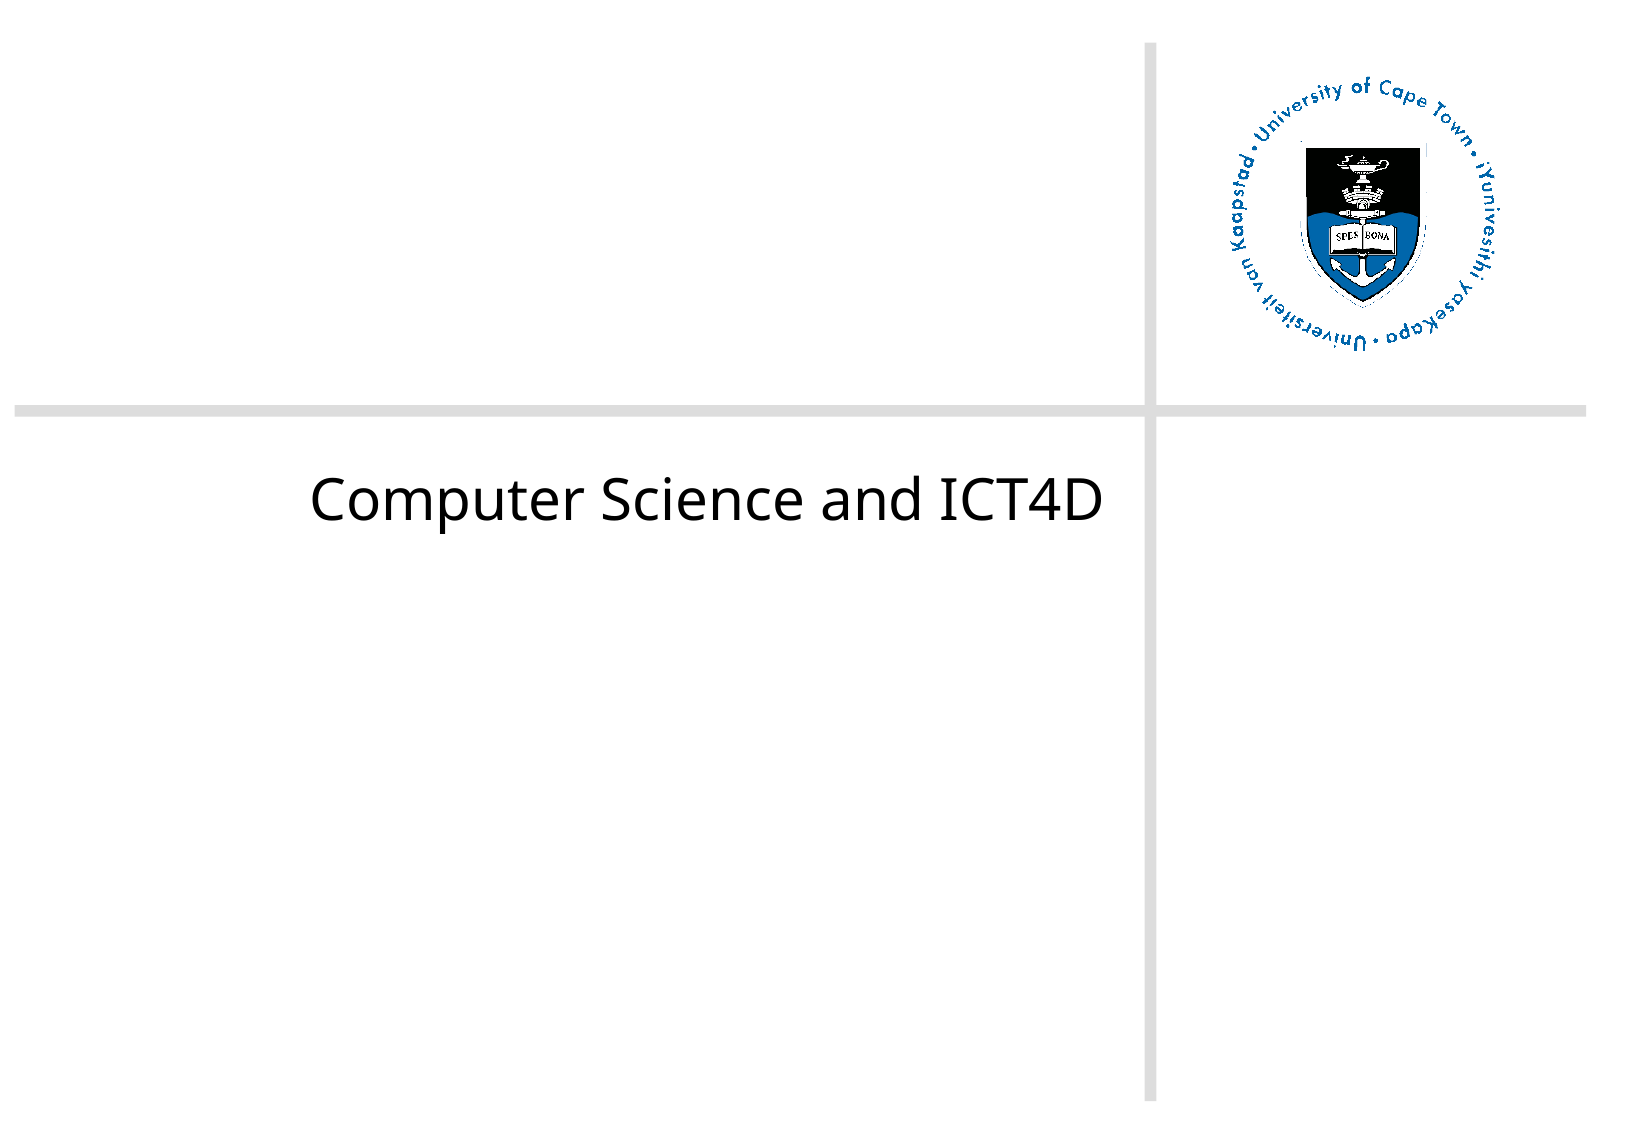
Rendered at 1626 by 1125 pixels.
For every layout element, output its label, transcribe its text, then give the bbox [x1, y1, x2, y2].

list Computer Science and ICT4D [58, 458, 1105, 1069]
picture [1169, 42, 1535, 386]
